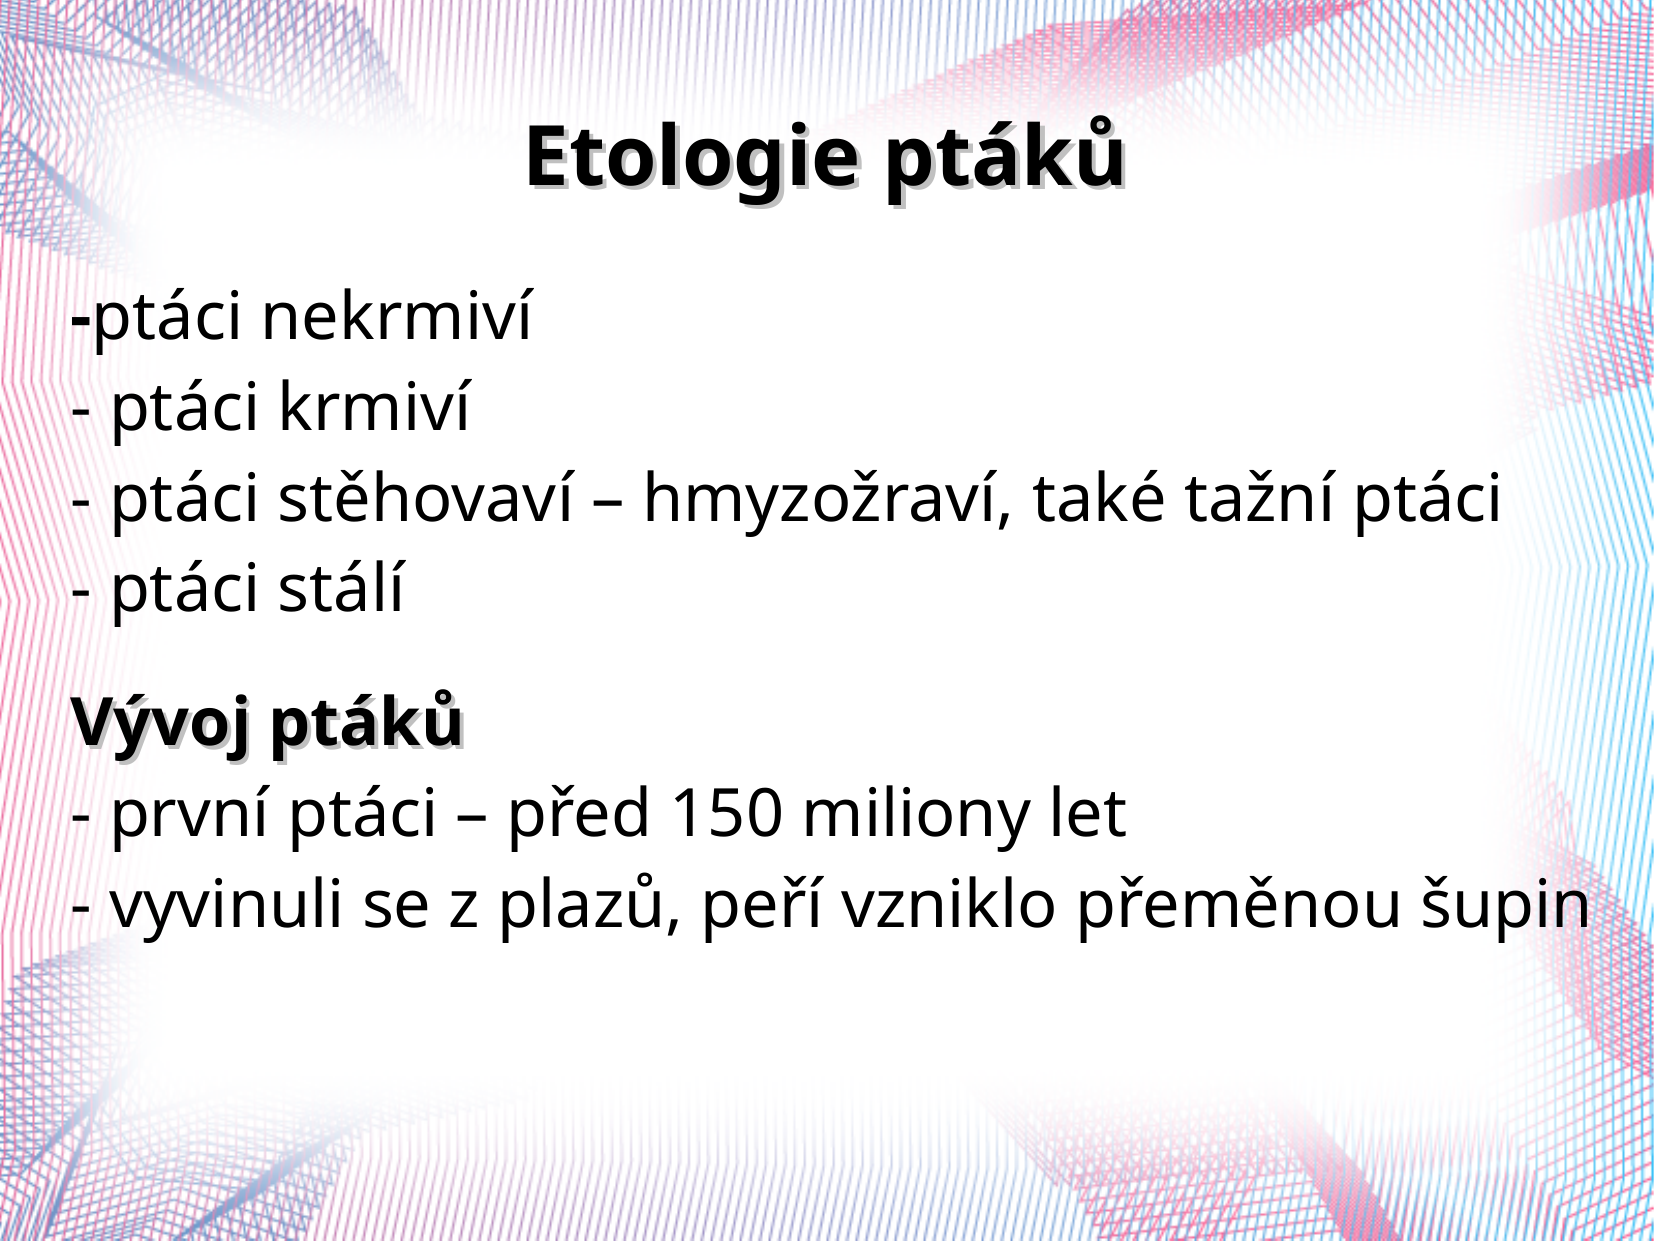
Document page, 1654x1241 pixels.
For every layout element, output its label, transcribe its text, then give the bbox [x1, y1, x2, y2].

text_box -ptáci nekrmiví - ptáci krmiví - ptáci stěhovaví – hmyzožraví, také tažní ptáci - ptáci stálí Vývoj ptáků - první ptáci – před 150 miliony let - vyvinuli se z plazů, peří vzniklo přeměnou šupin [55, 260, 1602, 984]
text_box Etologie ptáků [11, 88, 1640, 220]
